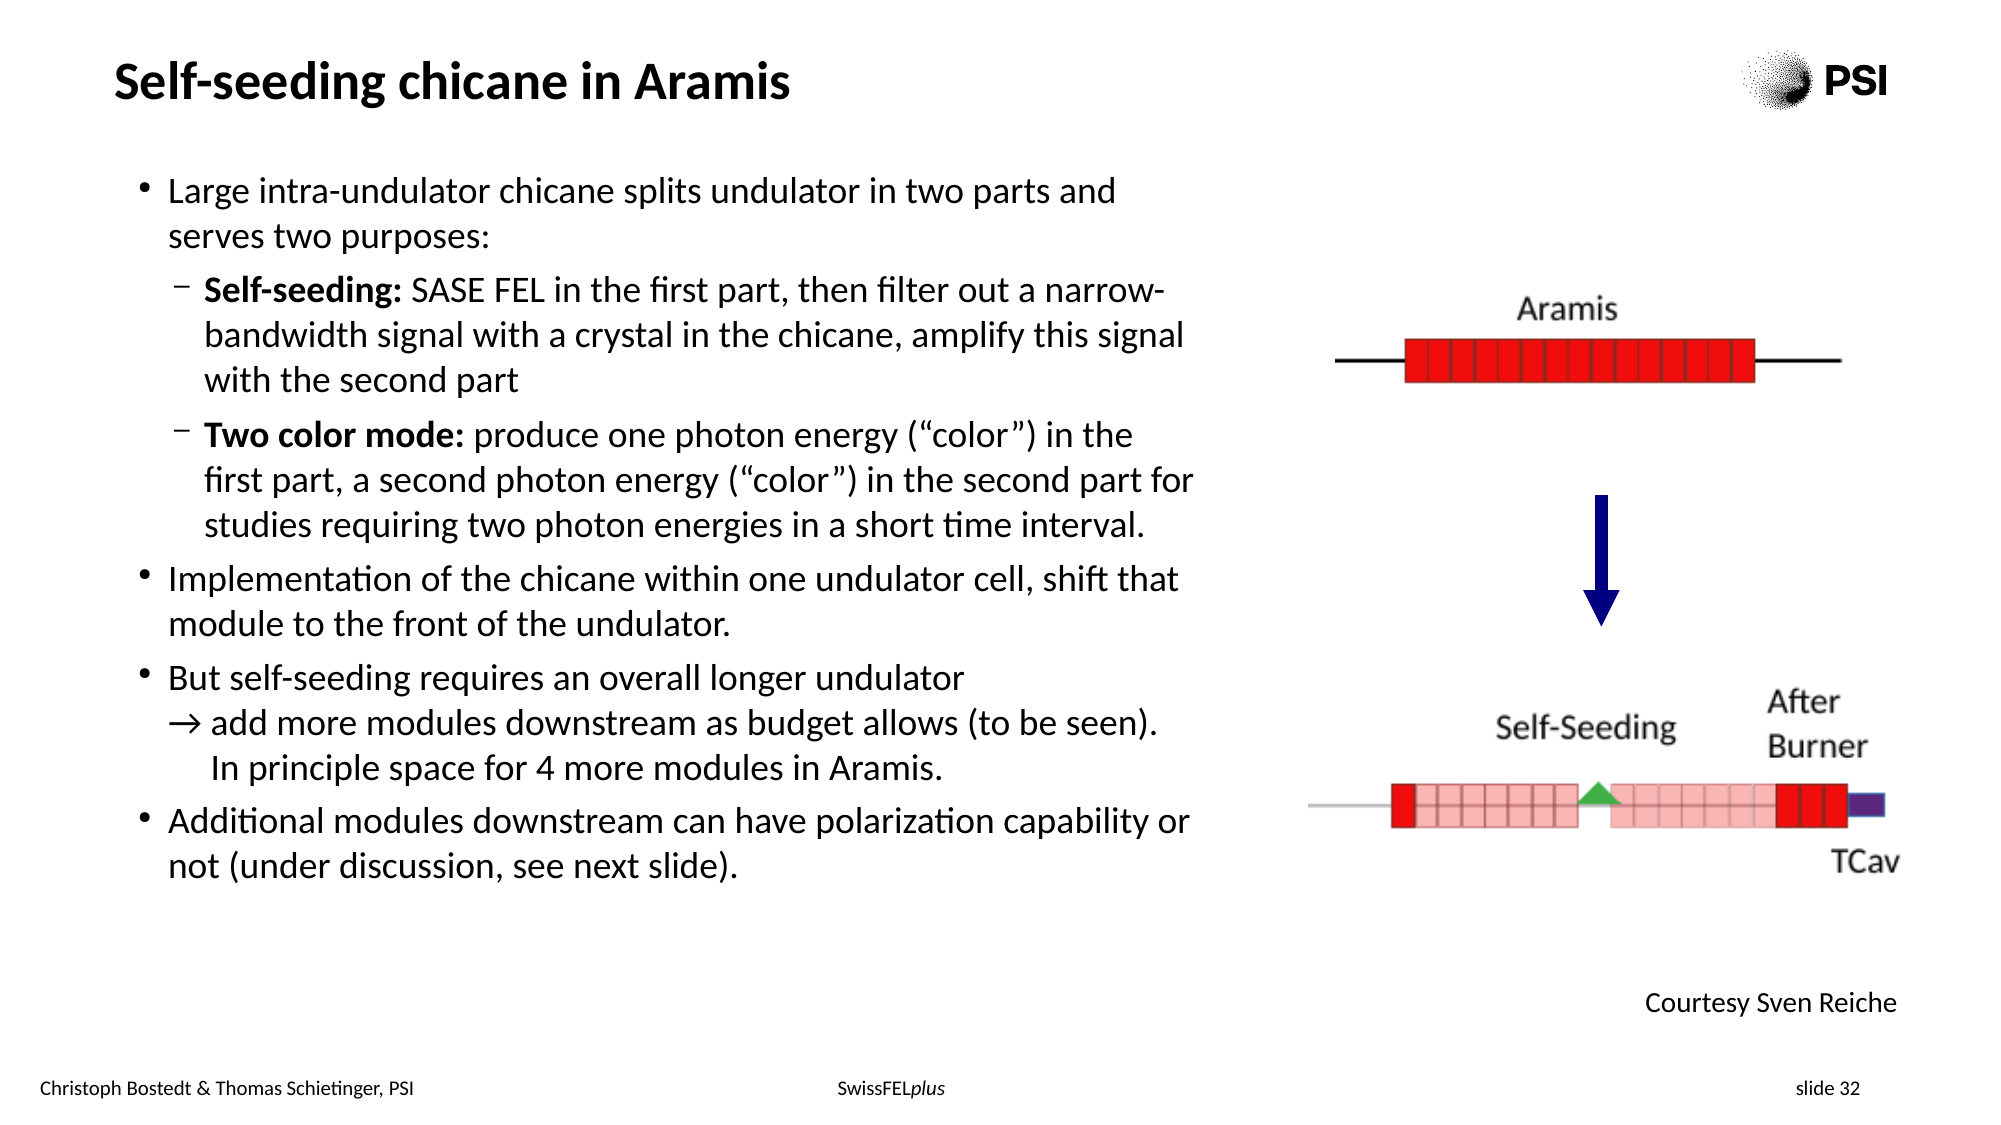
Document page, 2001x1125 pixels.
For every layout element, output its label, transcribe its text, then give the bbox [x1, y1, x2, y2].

text_box Large intra-undulator chicane splits undulator in two parts and serves two purposes: Self-seeding: SASE FEL in the first part, then filter out a narrow-bandwidth signal with a crystal in the chicane, amplify this signal with the second part Two color mode: produce one photon energy (“color”) in the first part, a second photon energy (“color”) in the second part for studies requiring two photon energies in a short time interval. Implementation of the chicane within one undulator cell, shift that module to the front of the undulator. But self-seeding requires an overall longer undulator → add more modules downstream as budget allows (to be seen). In principle space for 4 more modules in Aramis. Additional modules downstream can have polarization capability or not (under discussion, see next slide). [120, 166, 1200, 1046]
picture [1308, 602, 1906, 940]
picture [1335, 180, 1896, 511]
title Self-seeding chicane in Aramis [114, 45, 1585, 118]
text_box Courtesy Sven Reiche [1630, 983, 1914, 1028]
